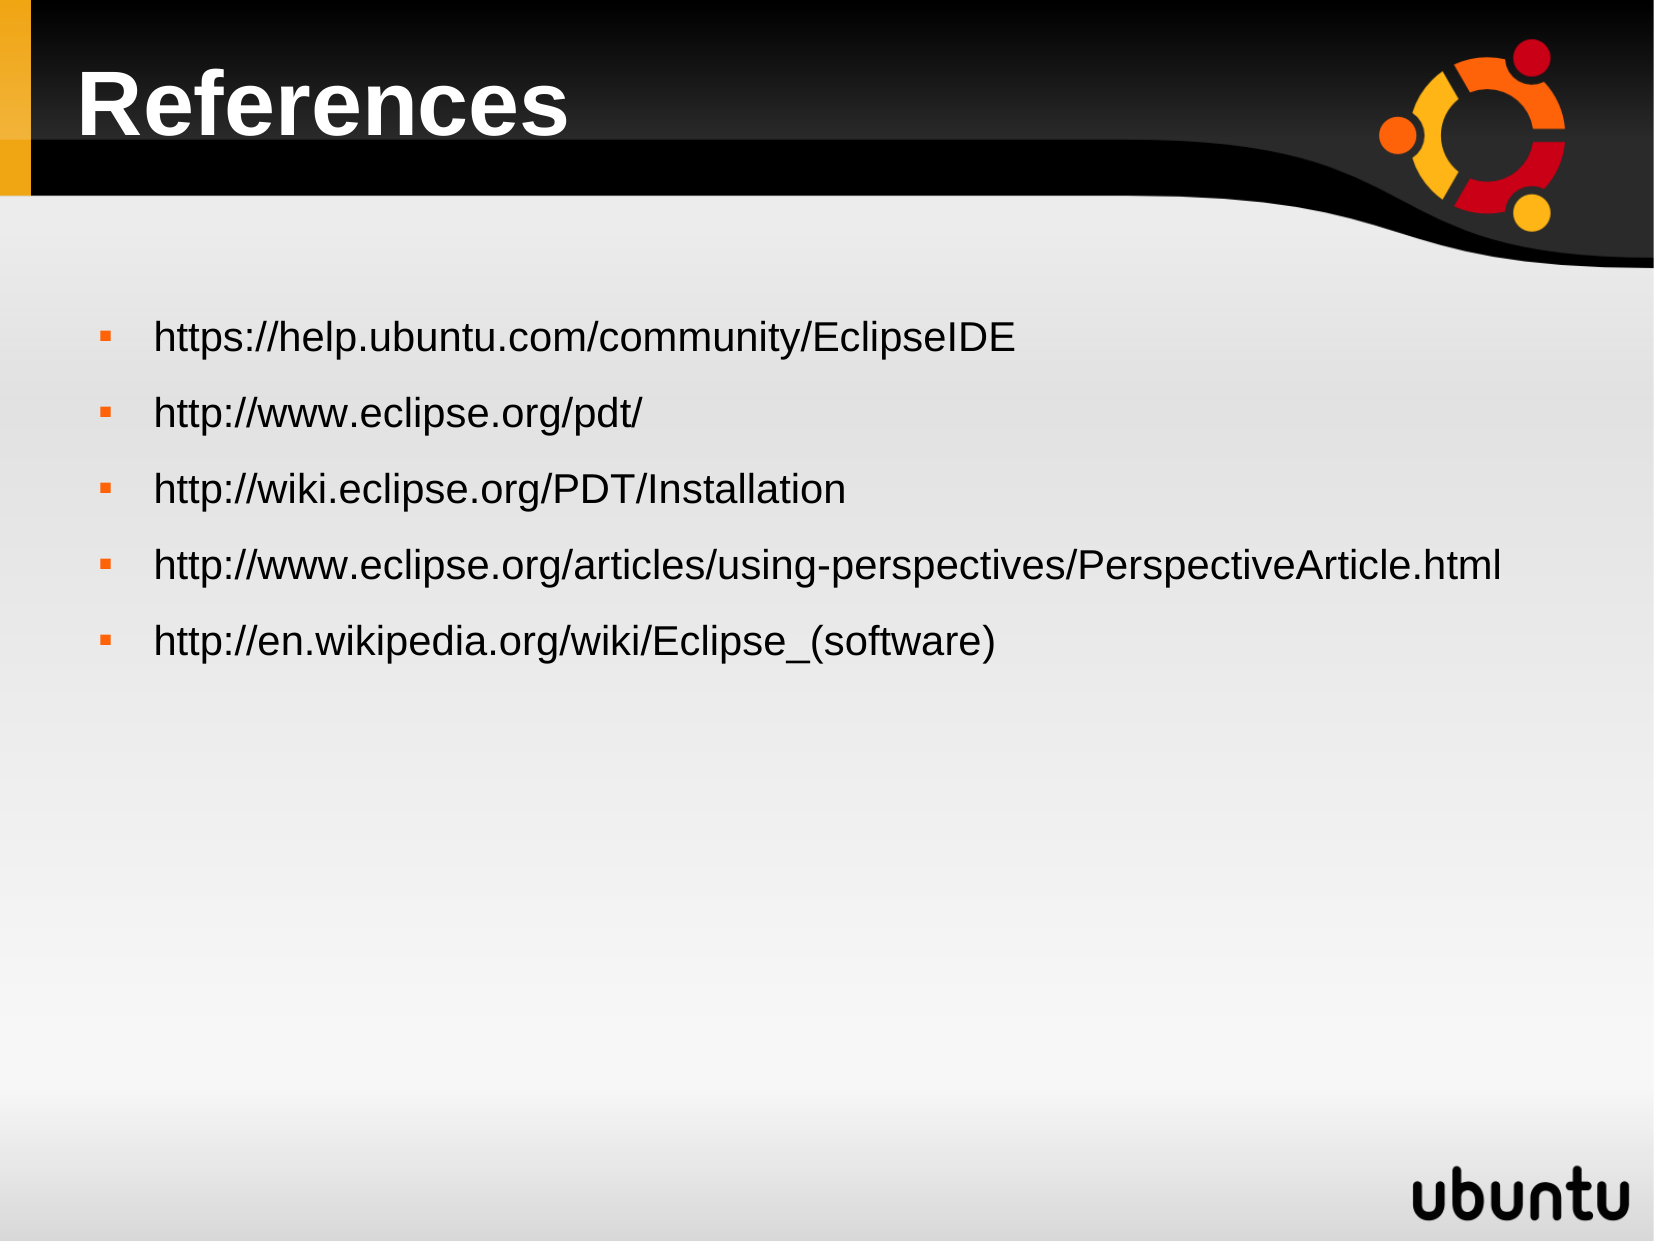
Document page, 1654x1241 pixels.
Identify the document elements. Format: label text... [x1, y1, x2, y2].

picture [0, 0, 1654, 1241]
title References [76, 0, 1565, 208]
list https://help.ubuntu.com/community/EclipseIDE http://www.eclipse.org/pdt/ http://wiki.eclipse.org/PDT/Installation http://www.eclipse.org/articles/using-perspectives/PerspectiveArticle.html http://en.wikipedia.org/wiki/Eclipse_(software) [82, 313, 1571, 1118]
